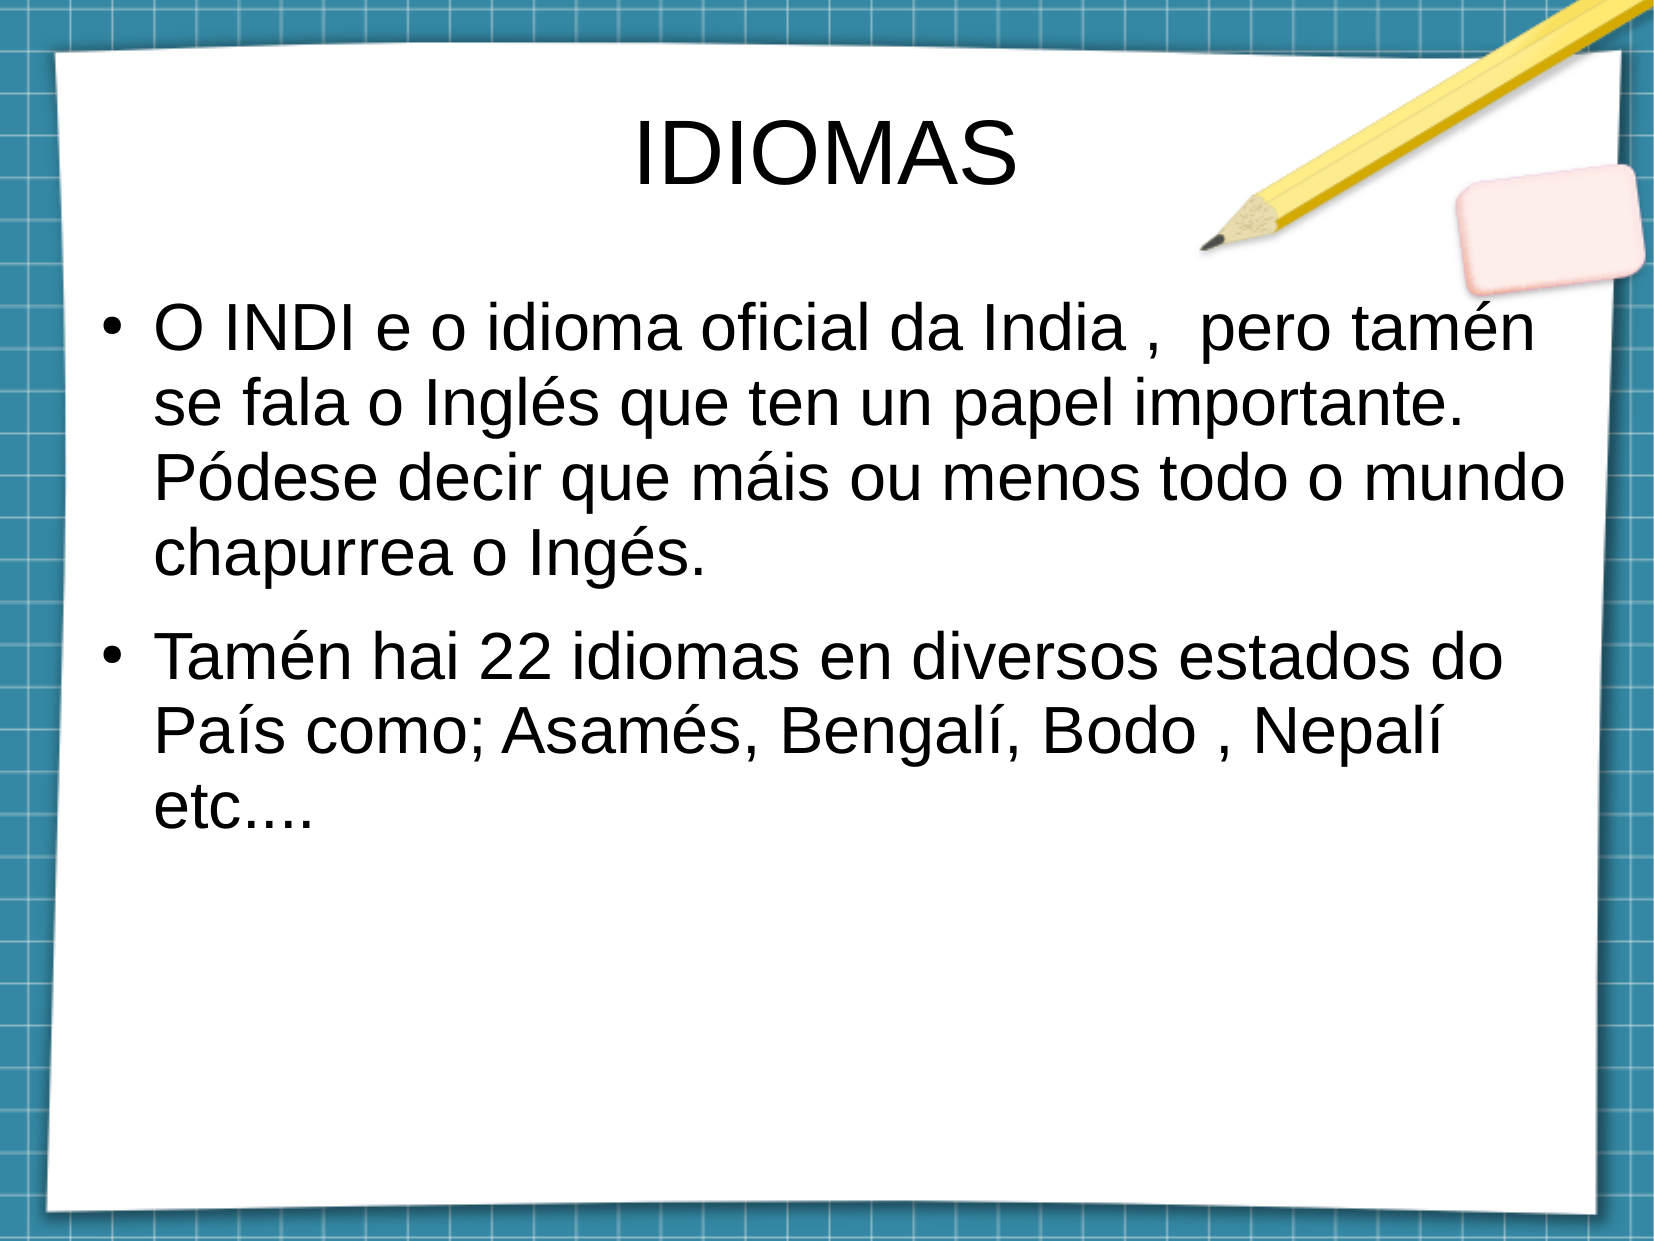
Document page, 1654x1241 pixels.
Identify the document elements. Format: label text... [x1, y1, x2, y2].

title IDIOMAS [82, 49, 1571, 257]
list O INDI e o idioma oficial da India , pero tamén se fala o Inglés que ten un papel importante. Pódese decir que máis ou menos todo o mundo chapurrea o Ingés. Tamén hai 22 idiomas en diversos estados do País como; Asamés, Bengalí, Bodo , Nepalí etc.... [82, 290, 1571, 1010]
picture [0, 0, 1654, 1241]
